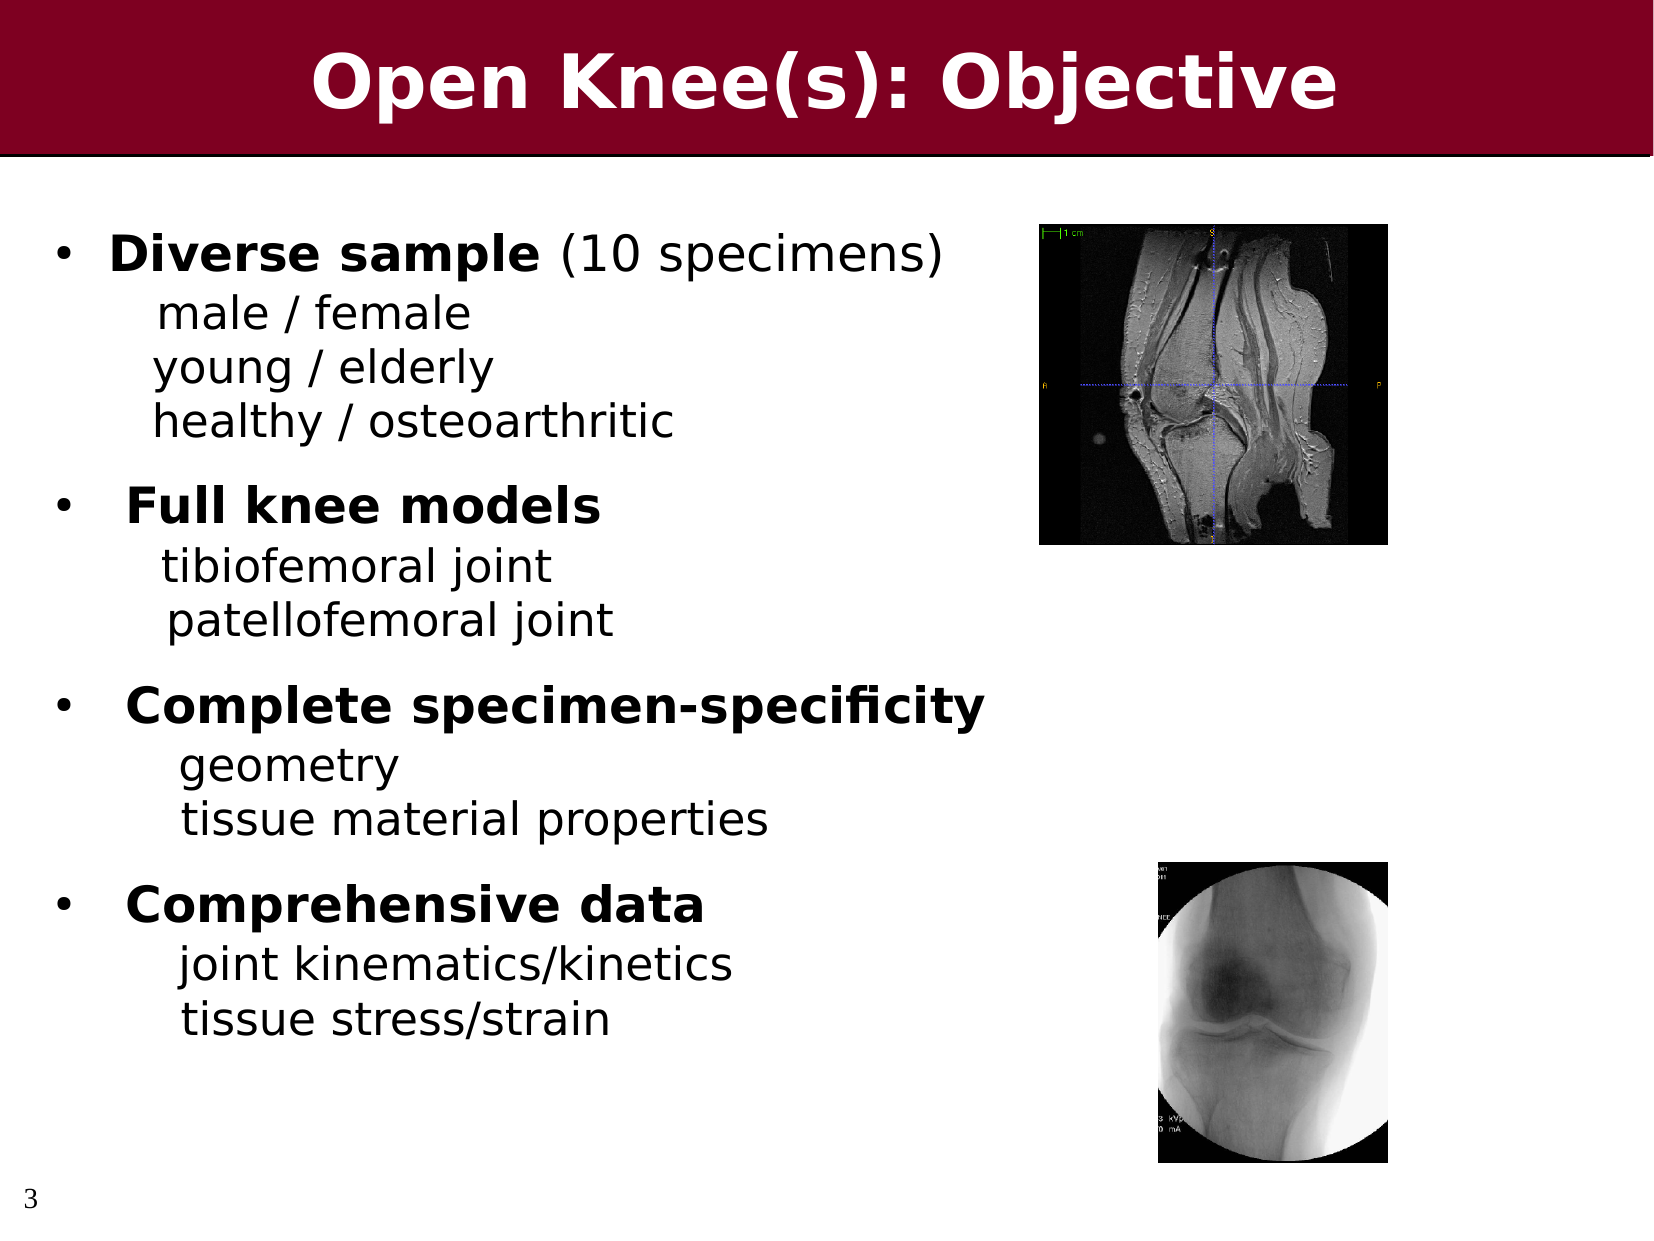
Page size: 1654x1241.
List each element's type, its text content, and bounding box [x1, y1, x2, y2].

list Diverse sample (10 specimens) male / female young / elderly healthy / osteoarthritic Full knee models tibiofemoral joint patellofemoral joint Complete specimen-specificity geometry tissue material properties Comprehensive data joint kinematics/kinetics tissue stress/strain [37, 225, 1493, 945]
text_box Open Knee(s): Objective [0, 31, 1651, 134]
text_box [0, 0, 1654, 156]
picture [1039, 224, 1388, 545]
picture [1158, 862, 1388, 1163]
